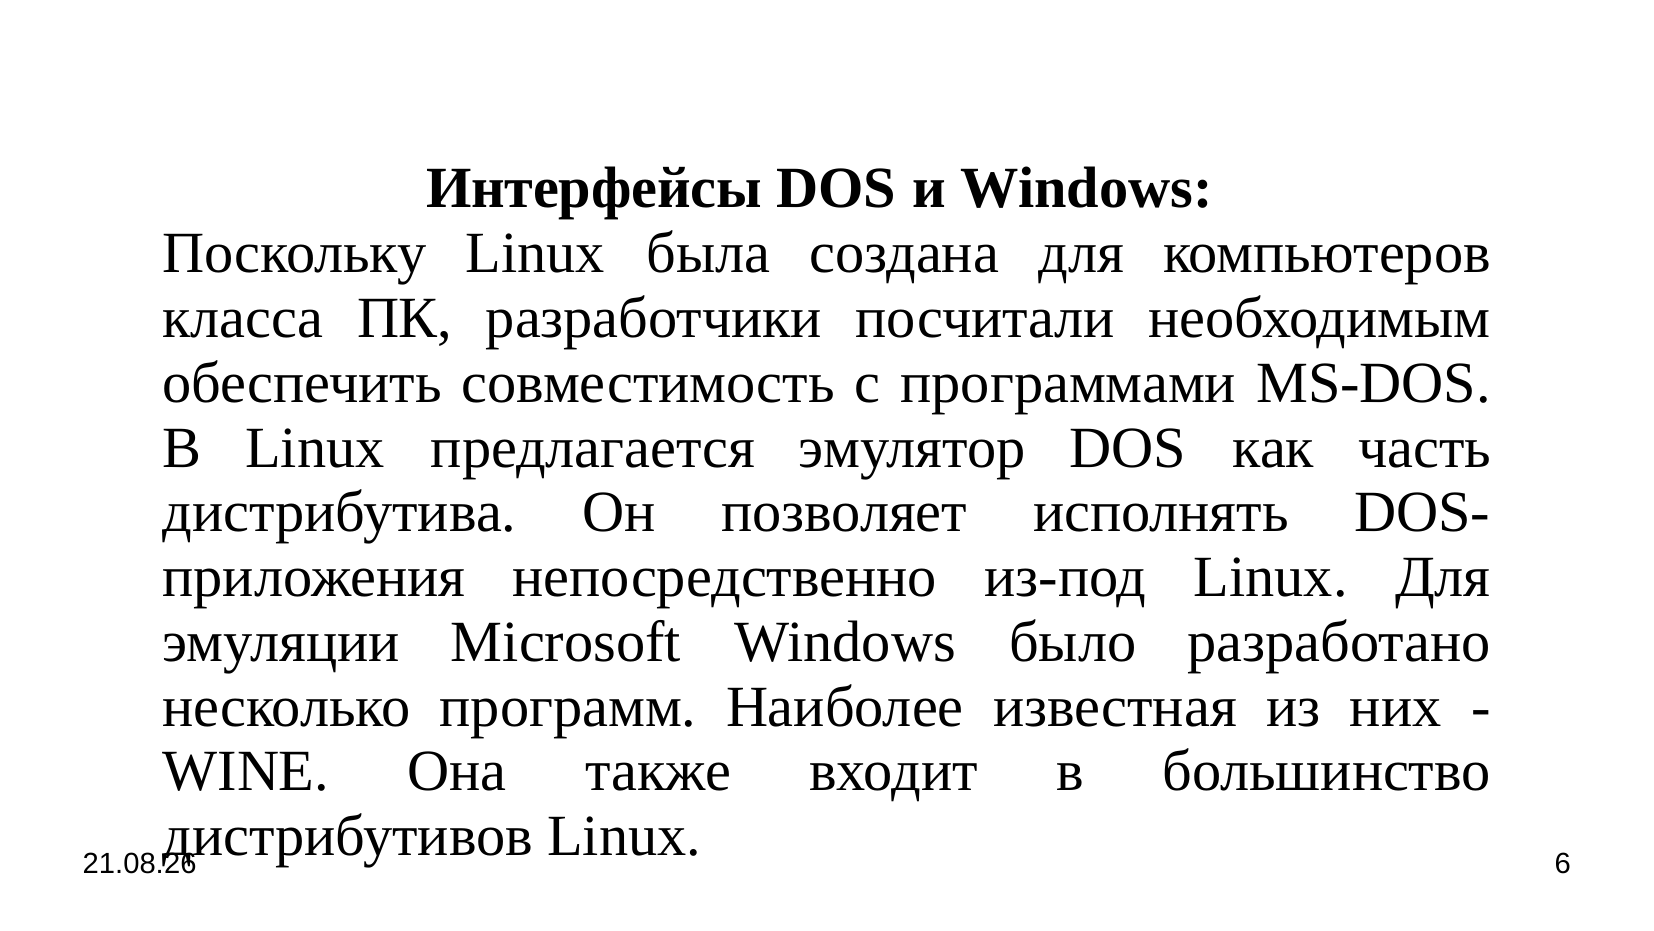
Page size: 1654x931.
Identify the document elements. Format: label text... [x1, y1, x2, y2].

text_box Интерфейсы DOS и Windows: Поскольку Linux была создана для компьютеров класса ПК, разработчики посчитали необходимым обеспечить совместимость с программами MS-DOS. В Linux предлагается эмулятор DOS как часть дистрибутива. Он позволяет исполнять DOS-приложения непосредственно из-под Linux. Для эмуляции Microsoft Windows было разработано несколько программ. Наиболее известная из них - WINE. Она также входит в большинство дистрибутивов Linux. [147, 147, 1506, 915]
